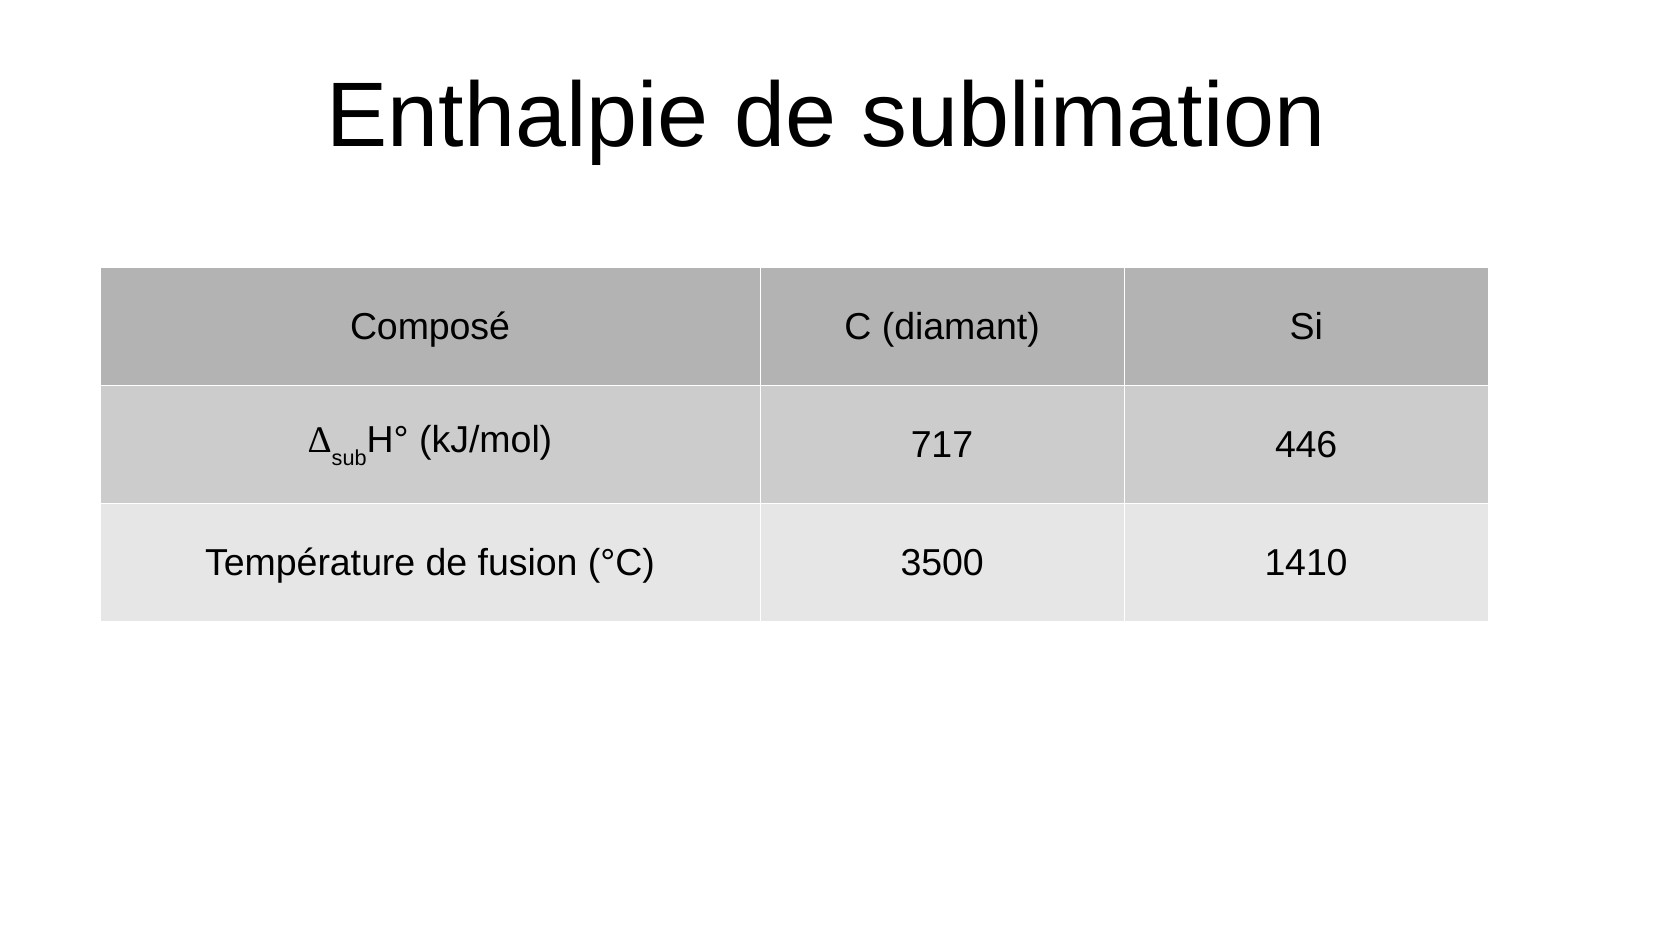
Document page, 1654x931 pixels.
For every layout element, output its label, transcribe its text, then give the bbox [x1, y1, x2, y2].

table_header Si [1125, 268, 1488, 385]
table_cell 717 [761, 386, 1124, 503]
title Enthalpie de sublimation [82, 37, 1571, 193]
table_cell ΔsubH° (kJ/mol) [101, 386, 760, 503]
table_cell 3500 [761, 504, 1124, 621]
table_cell Température de fusion (°C) [101, 504, 760, 621]
table_header C (diamant) [761, 268, 1124, 385]
table_header Composé [101, 268, 760, 385]
table_cell 1410 [1125, 504, 1488, 621]
table_cell 446 [1125, 386, 1488, 503]
